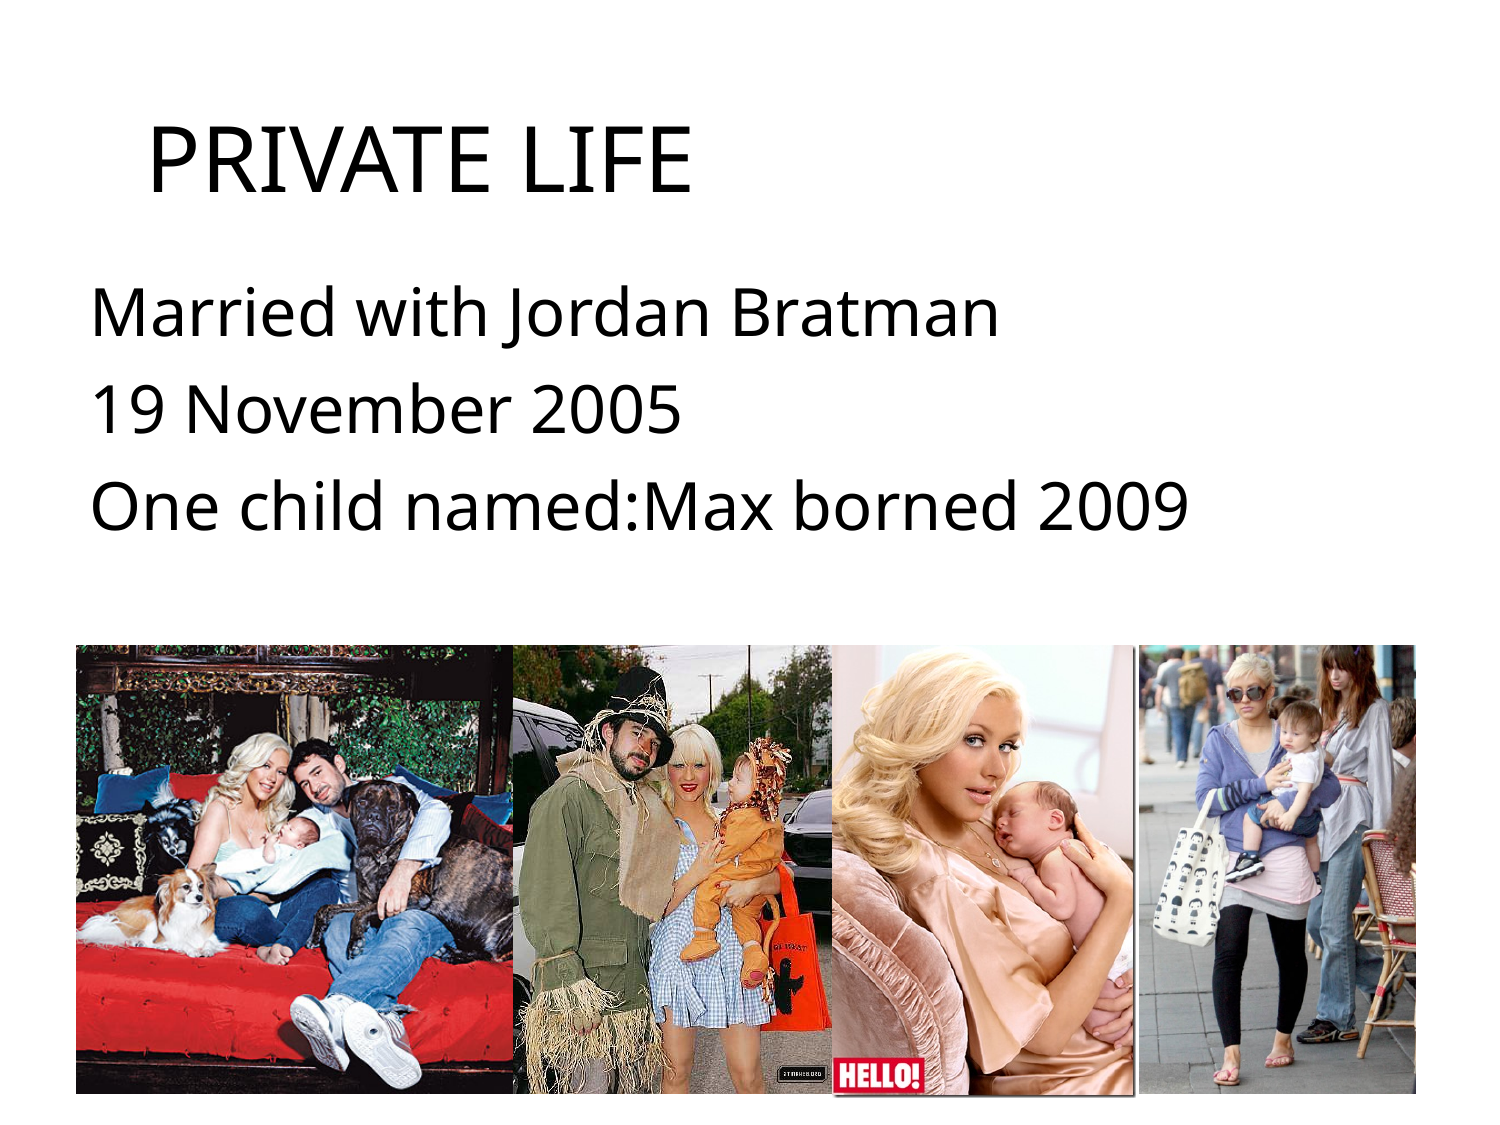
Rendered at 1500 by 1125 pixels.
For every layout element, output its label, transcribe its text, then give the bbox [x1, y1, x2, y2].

picture [76, 645, 1136, 1098]
list Married with Jordan Bratman 19 November 2005 One child named:Max borned 2009 [75, 262, 1425, 1005]
picture [1139, 645, 1416, 1094]
title PRIVATE LIFE [0, 31, 1096, 280]
